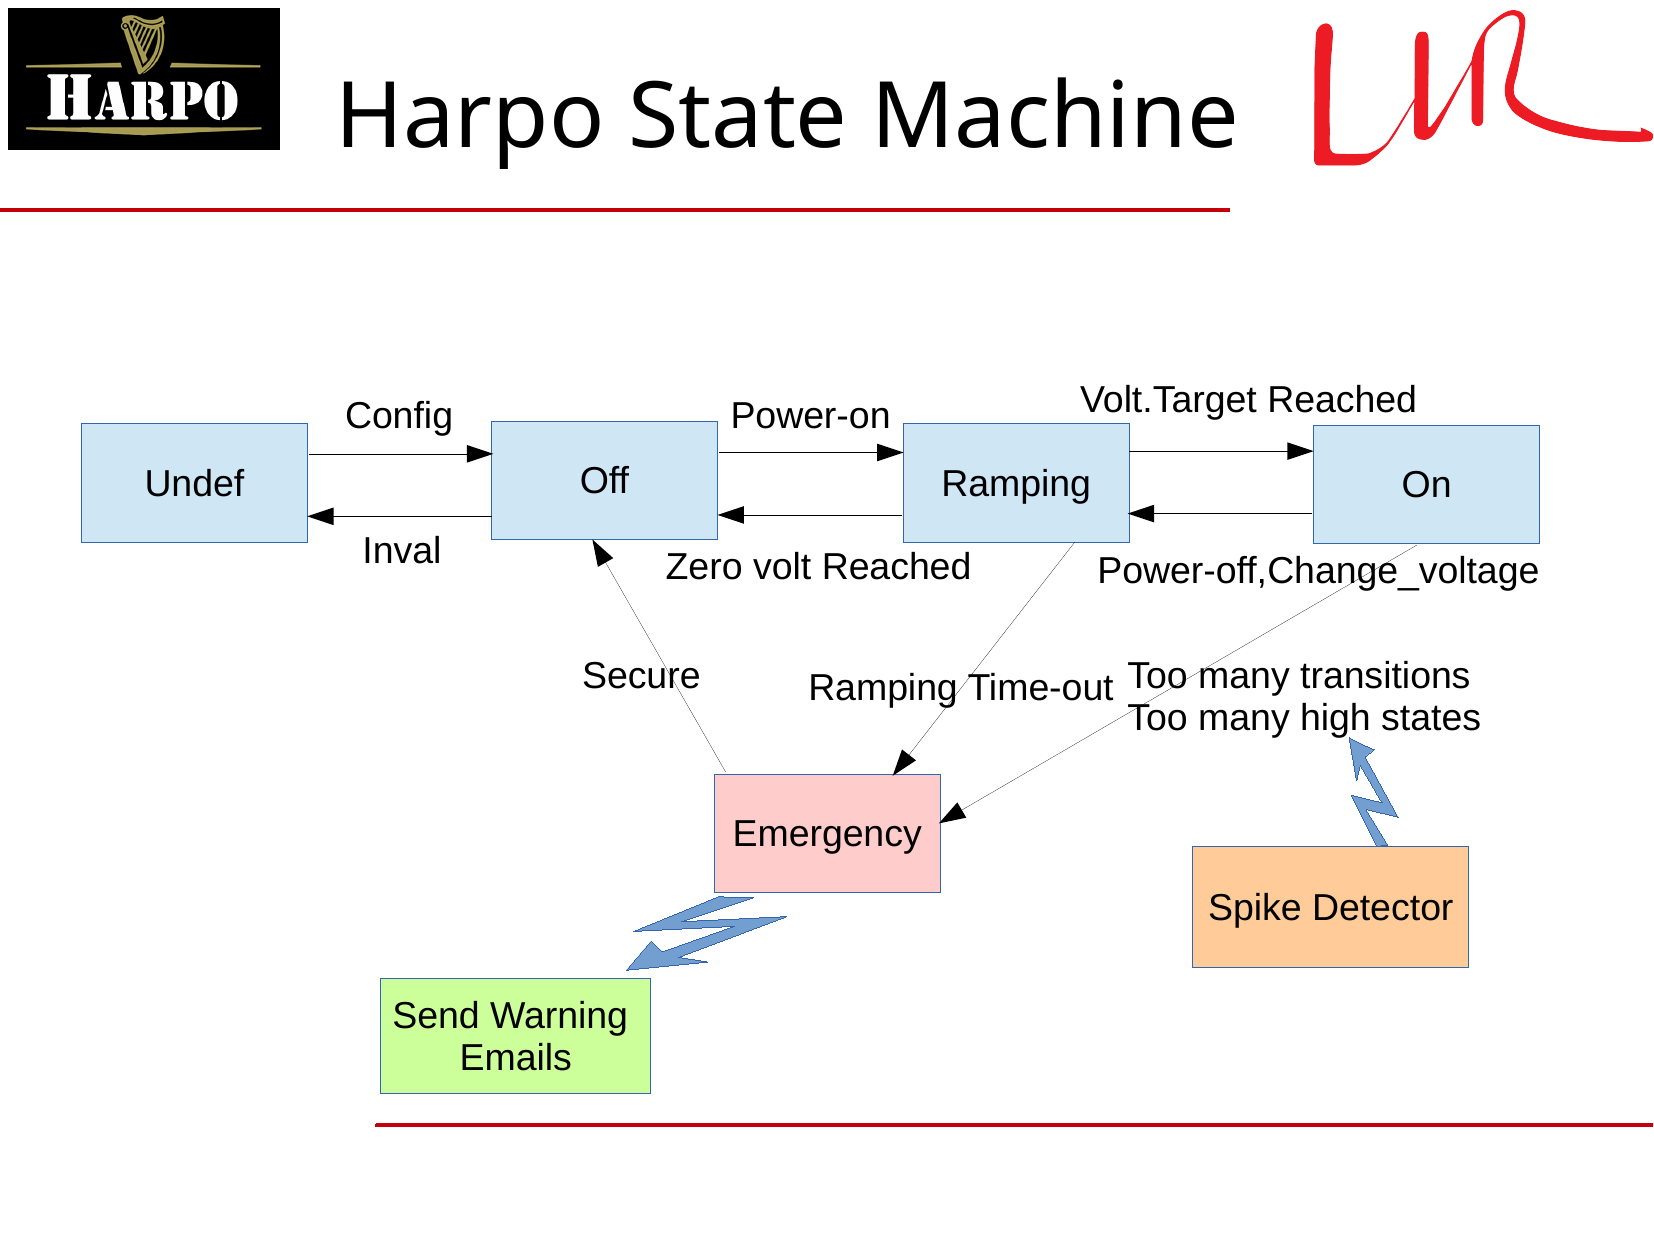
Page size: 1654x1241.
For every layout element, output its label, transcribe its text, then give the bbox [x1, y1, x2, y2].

title Harpo State Machine [285, 15, 1291, 211]
text_box Config [330, 387, 468, 445]
text_box Ramping Time-out [793, 658, 1112, 718]
text_box Spike Detector [1192, 846, 1469, 968]
text_box Off [491, 421, 718, 540]
picture [8, 8, 280, 150]
text_box On [1313, 425, 1540, 542]
picture [1314, 10, 1653, 166]
text_box [1349, 737, 1399, 847]
text_box Secure [567, 646, 716, 704]
text_box Too many transitions Too many high states [1112, 646, 1497, 746]
text_box Inval [347, 521, 457, 580]
text_box Undef [81, 423, 308, 543]
text_box Emergency [714, 774, 941, 893]
text_box Power-off,Change_voltage [1082, 542, 1555, 599]
text_box Zero volt Reached [650, 538, 987, 595]
text_box Too many transitions Too many high states [1112, 646, 1241, 721]
text_box [626, 896, 787, 971]
text_box Volt.Target Reached [1065, 370, 1432, 428]
text_box Ramping [903, 423, 1130, 543]
text_box Power-on [715, 387, 906, 445]
text_box Send Warning Emails [380, 978, 651, 1094]
